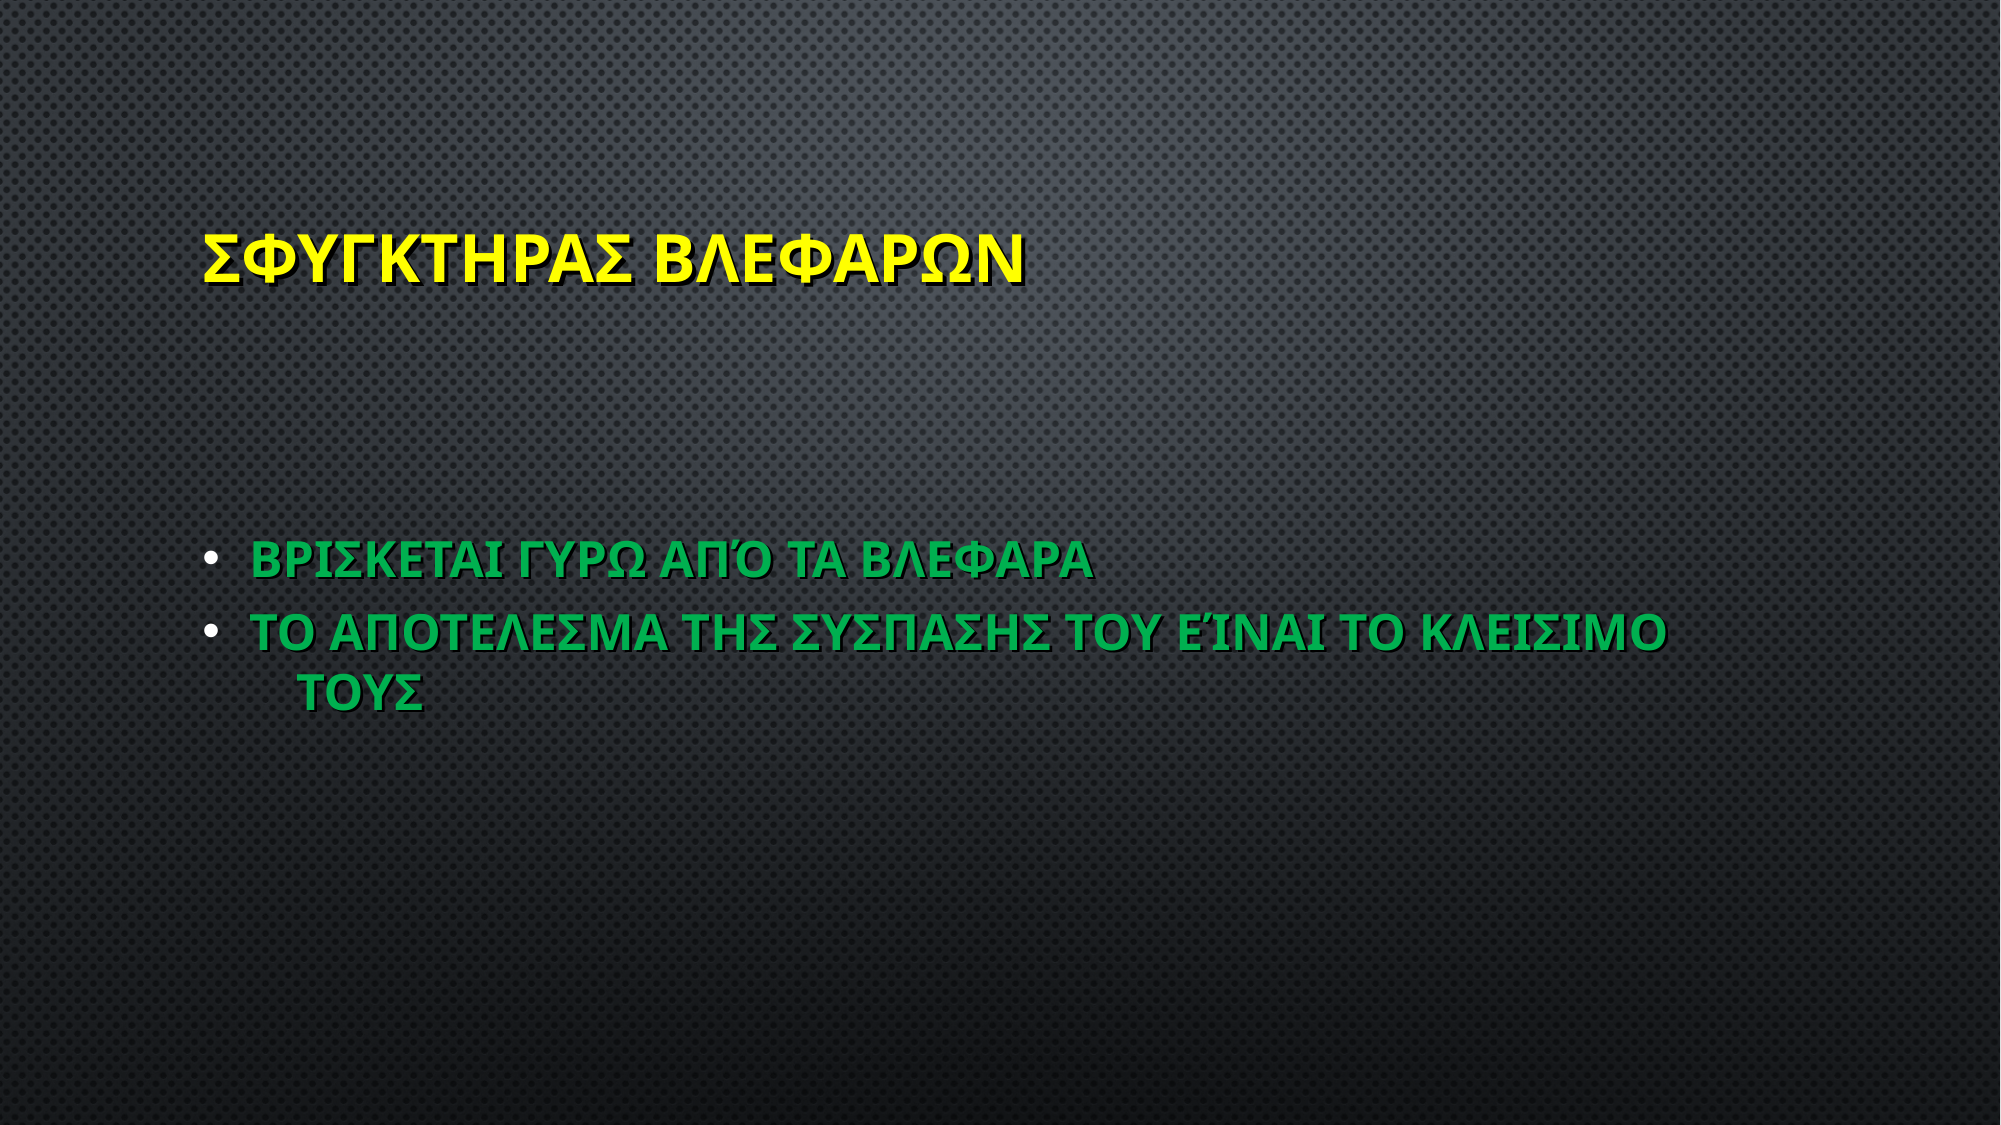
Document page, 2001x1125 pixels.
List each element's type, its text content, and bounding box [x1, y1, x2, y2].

list ΒΡΙΣΚΕΤΑΙ ΓΥΡΩ ΑΠΌ ΤΑ ΒΛΕΦΑΡΑ ΤΟ ΑΠΟΤΕΛΕΣΜΑ ΤΗΣ ΣΥΣΠΑΣΗΣ ΤΟΥ ΕΊΝΑΙ ΤΟ ΚΛΕΙΣΙΜΟ ΤΟΥΣ [187, 297, 1813, 950]
title ΣΦΥΓΚΤΗΡΑΣ ΒΛΕΦΑΡΩΝ [187, 99, 1138, 297]
